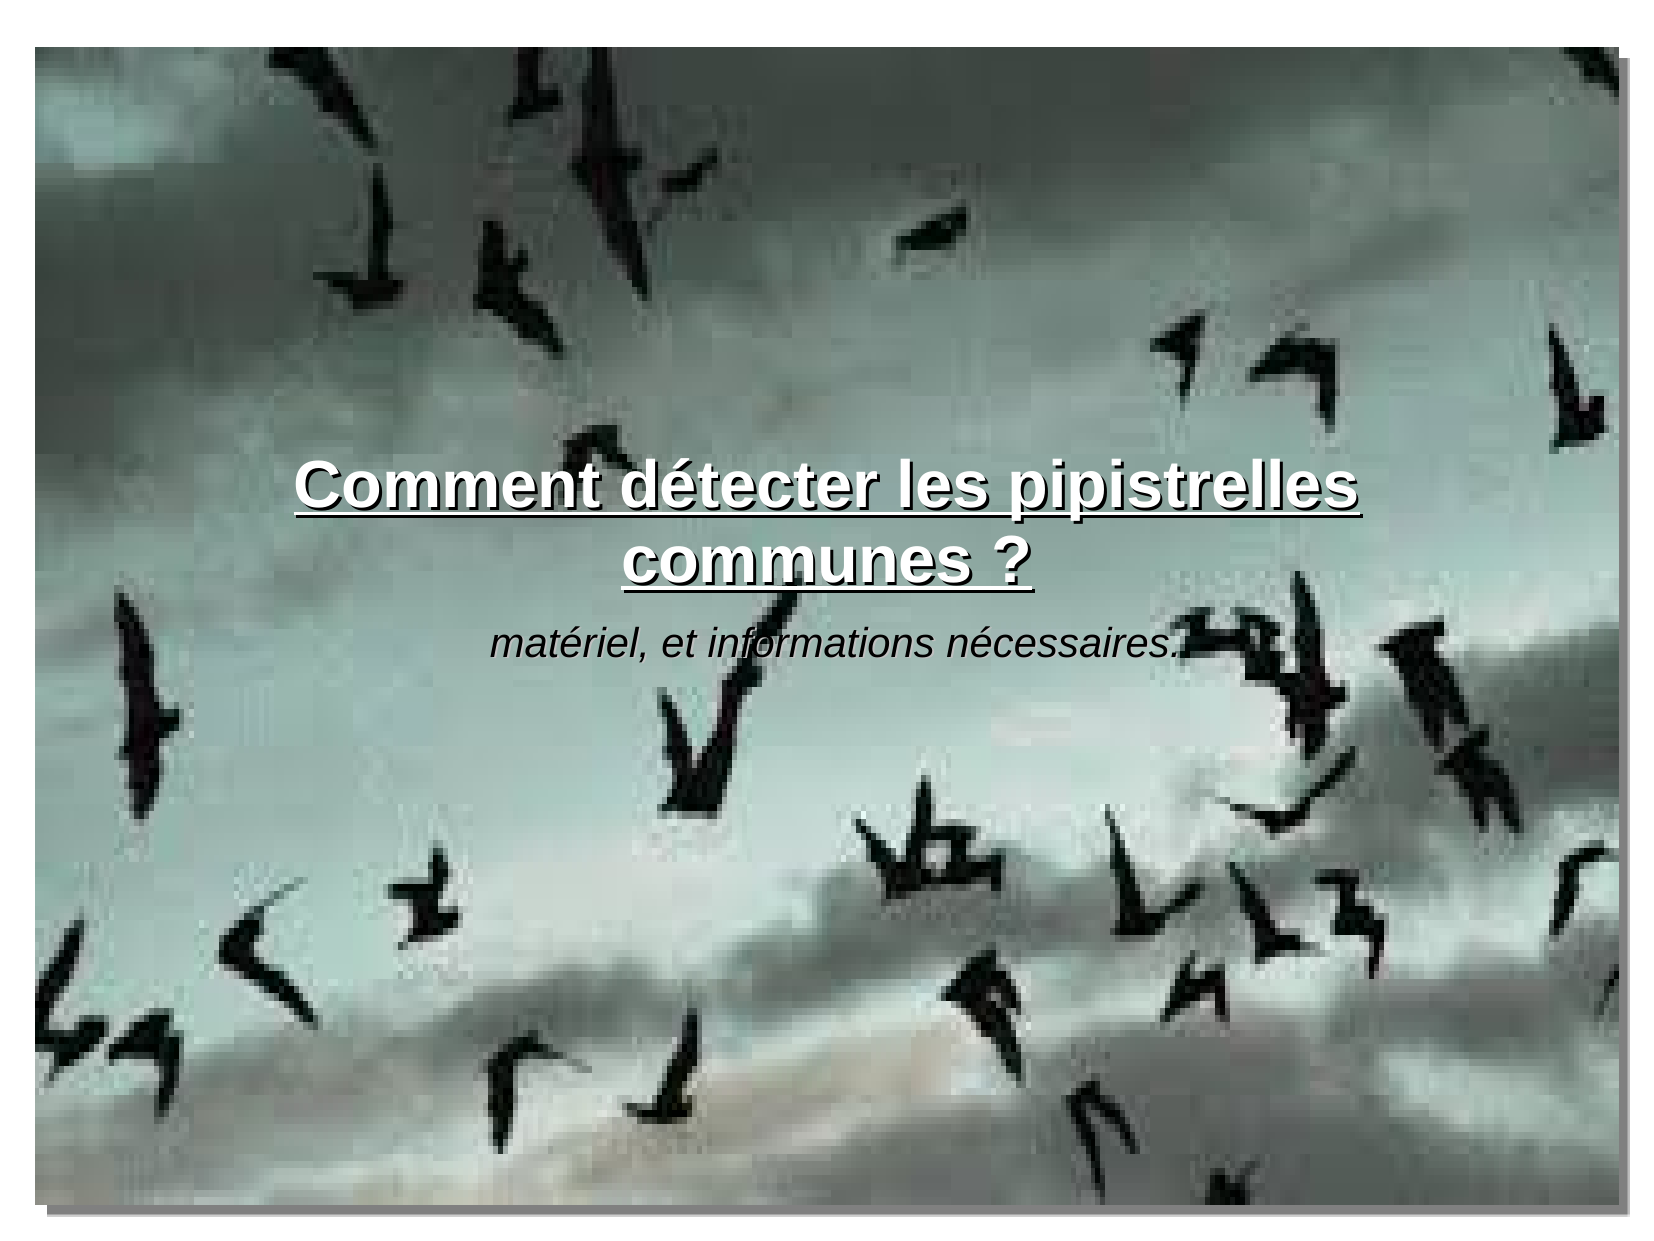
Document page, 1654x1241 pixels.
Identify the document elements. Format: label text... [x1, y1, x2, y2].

subtitle Comment détecter les pipistrelles communes ? matériel, et informations nécessaires. [82, 150, 1571, 969]
picture [35, 47, 1619, 1205]
